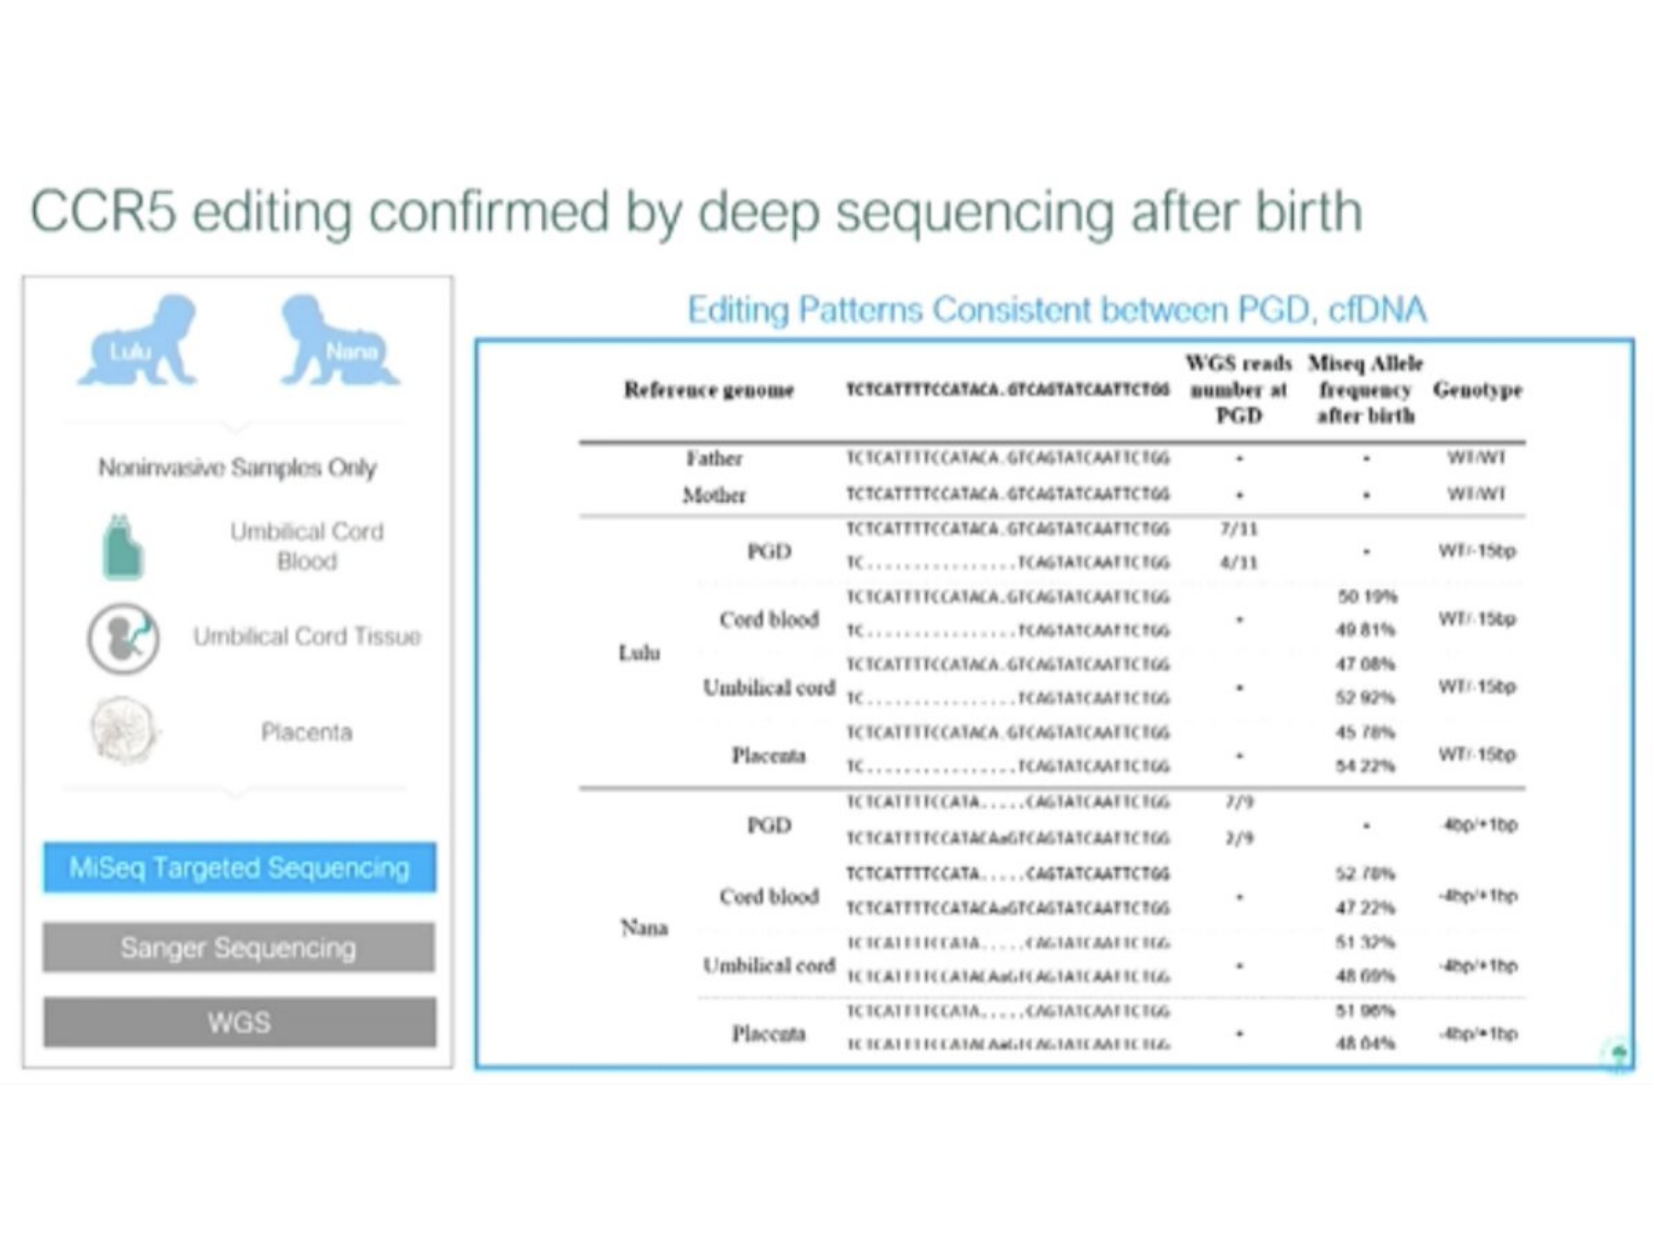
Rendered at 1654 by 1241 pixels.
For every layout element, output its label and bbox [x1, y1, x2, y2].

picture [1, 154, 1654, 1085]
